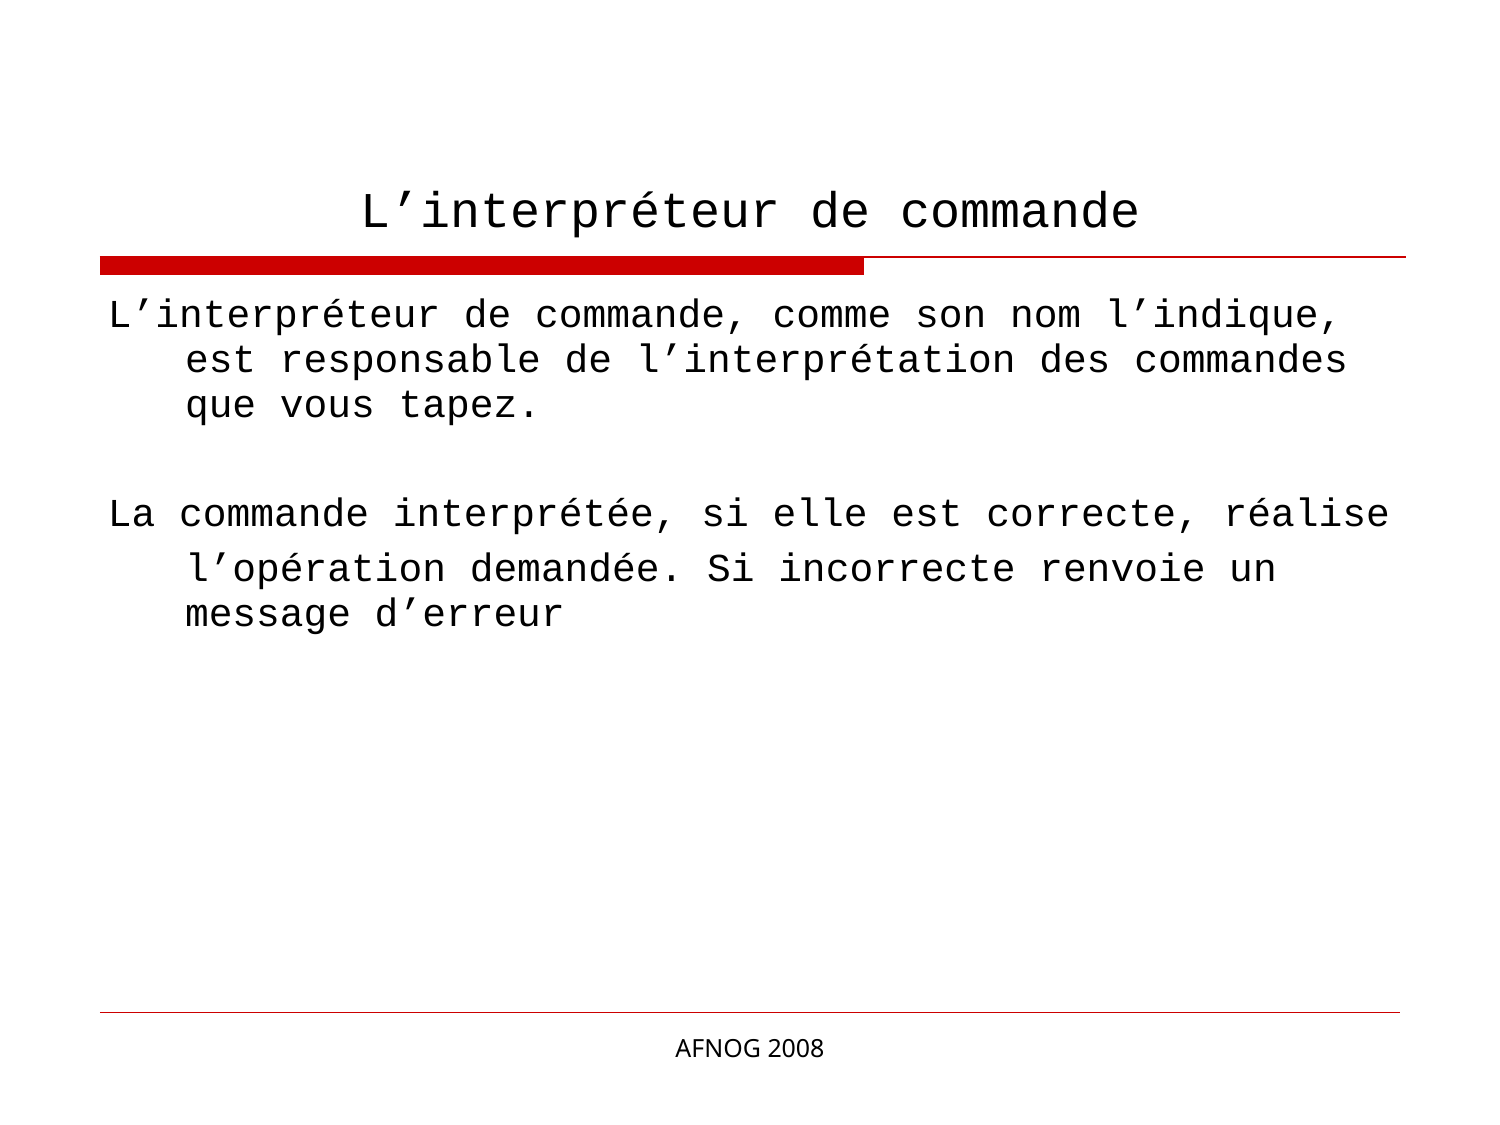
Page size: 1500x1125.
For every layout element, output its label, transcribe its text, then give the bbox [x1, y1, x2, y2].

title L’interpréteur de commande [94, 49, 1407, 250]
list L’interpréteur de commande, comme son nom l’indique, est responsable de l’interprétation des commandes que vous tapez. La commande interprétée, si elle est correcte, réalise l’opération demandée. Si incorrecte renvoie un message d’erreur [92, 287, 1406, 988]
text_box AFNOG 2008 [512, 1024, 988, 1103]
